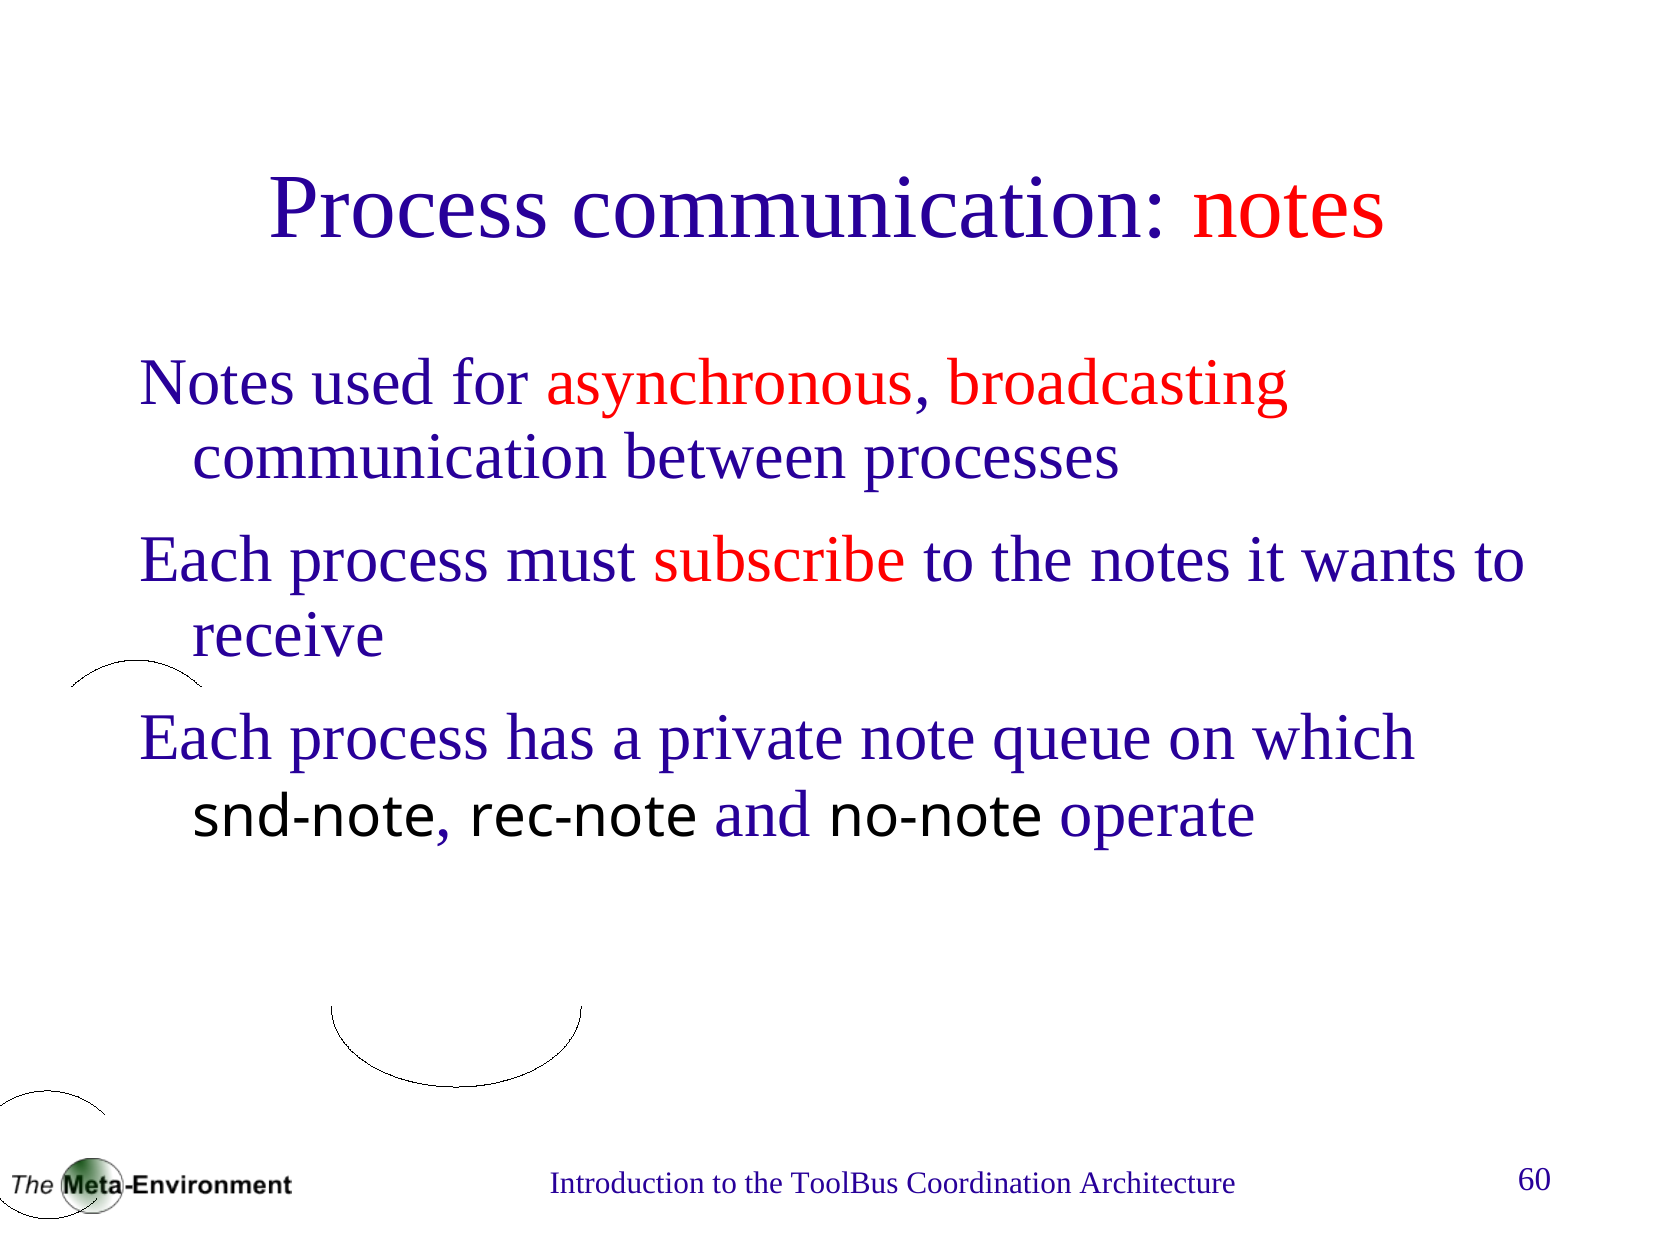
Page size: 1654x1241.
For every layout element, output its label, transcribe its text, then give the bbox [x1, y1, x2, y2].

title Process communication: notes [121, 102, 1534, 311]
picture [12, 1158, 292, 1214]
list Notes used for asynchronous, broadcasting communication between processes Each process must subscribe to the notes it wants to receive Each process has a private note queue on which snd-note, rec-note and no-note operate [121, 344, 1534, 1127]
